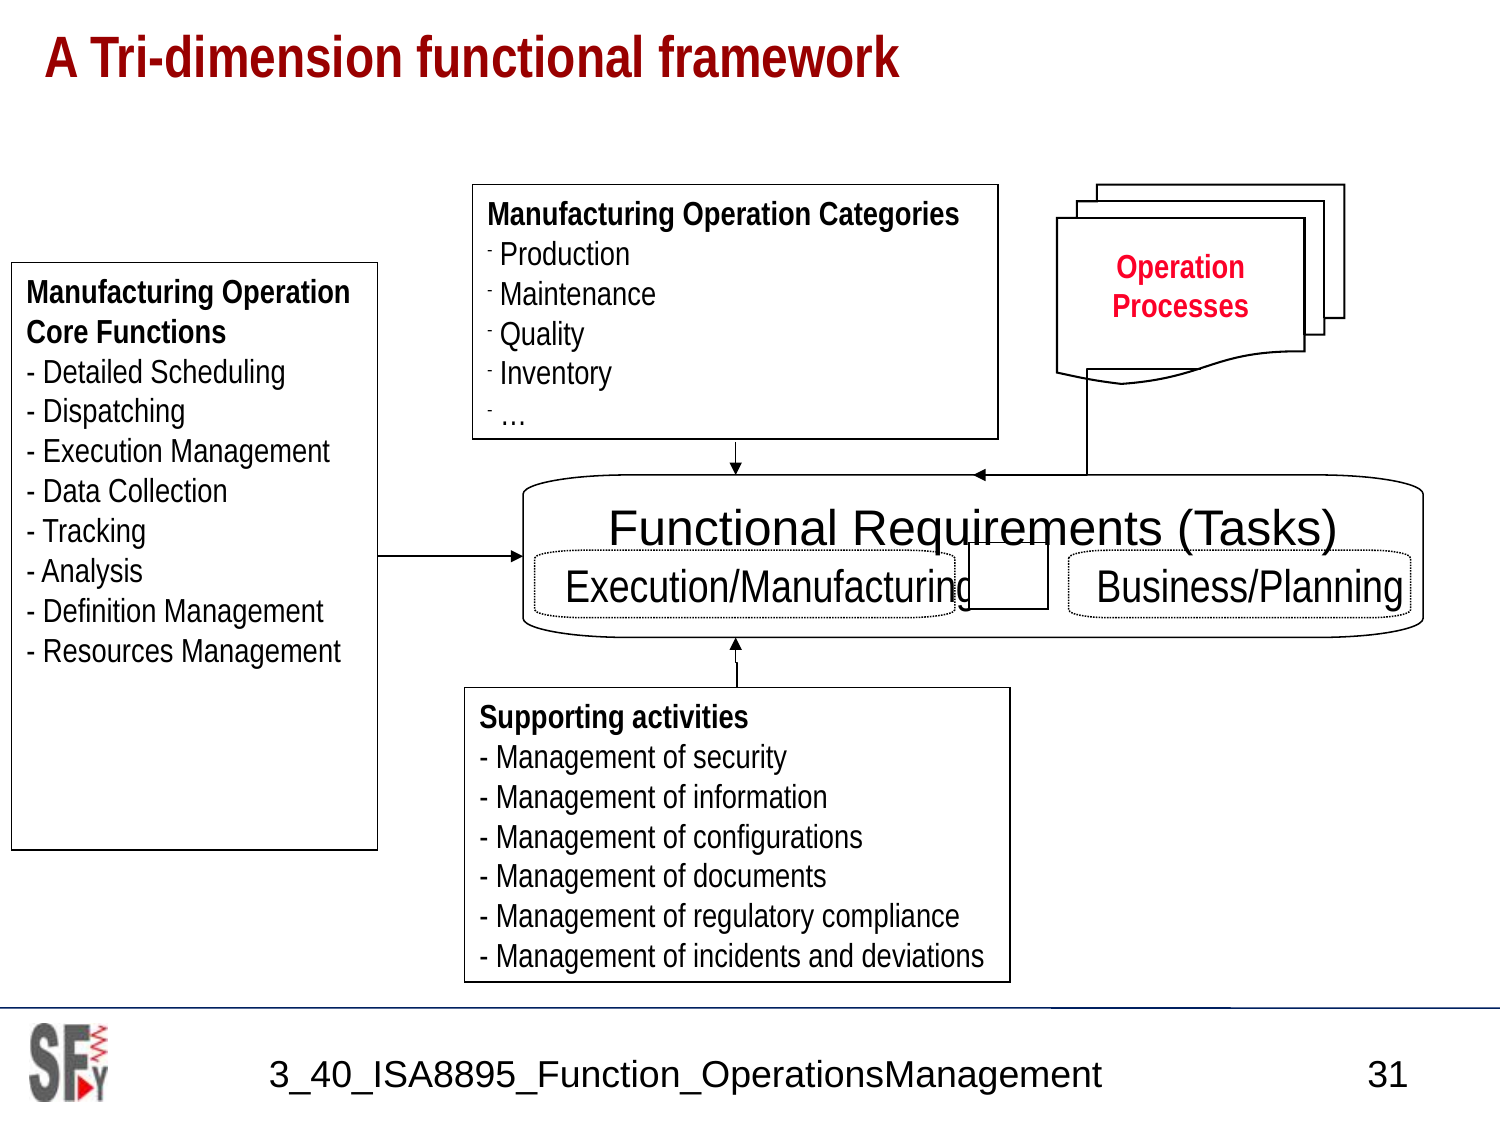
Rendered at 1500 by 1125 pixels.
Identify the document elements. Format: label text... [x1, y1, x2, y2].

footer 3_40_ISA8895_Function_OperationsManagement [253, 1034, 1336, 1103]
text_box Manufacturing Operation Categories Production Maintenance Quality Inventory … [472, 184, 999, 440]
text_box Supporting activities - Management of security - Management of information - Management of configurations - Management of documents - Management of regulatory compliance - Management of incidents and deviations [464, 687, 1010, 982]
text_box Operation Processes [1088, 370, 1196, 384]
slide_number <numéro> [1352, 1034, 1490, 1103]
text_box Manufacturing Operation Core Functions - Detailed Scheduling - Dispatching - Execution Management - Data Collection - Tracking - Analysis - Definition Management - Resources Management [11, 262, 378, 850]
text_box Functional Requirements (Tasks) [523, 474, 1424, 638]
picture [29, 1023, 108, 1102]
text_box Operation Processes [1056, 184, 1345, 379]
title A Tri-dimension functional framework [29, 12, 1471, 138]
